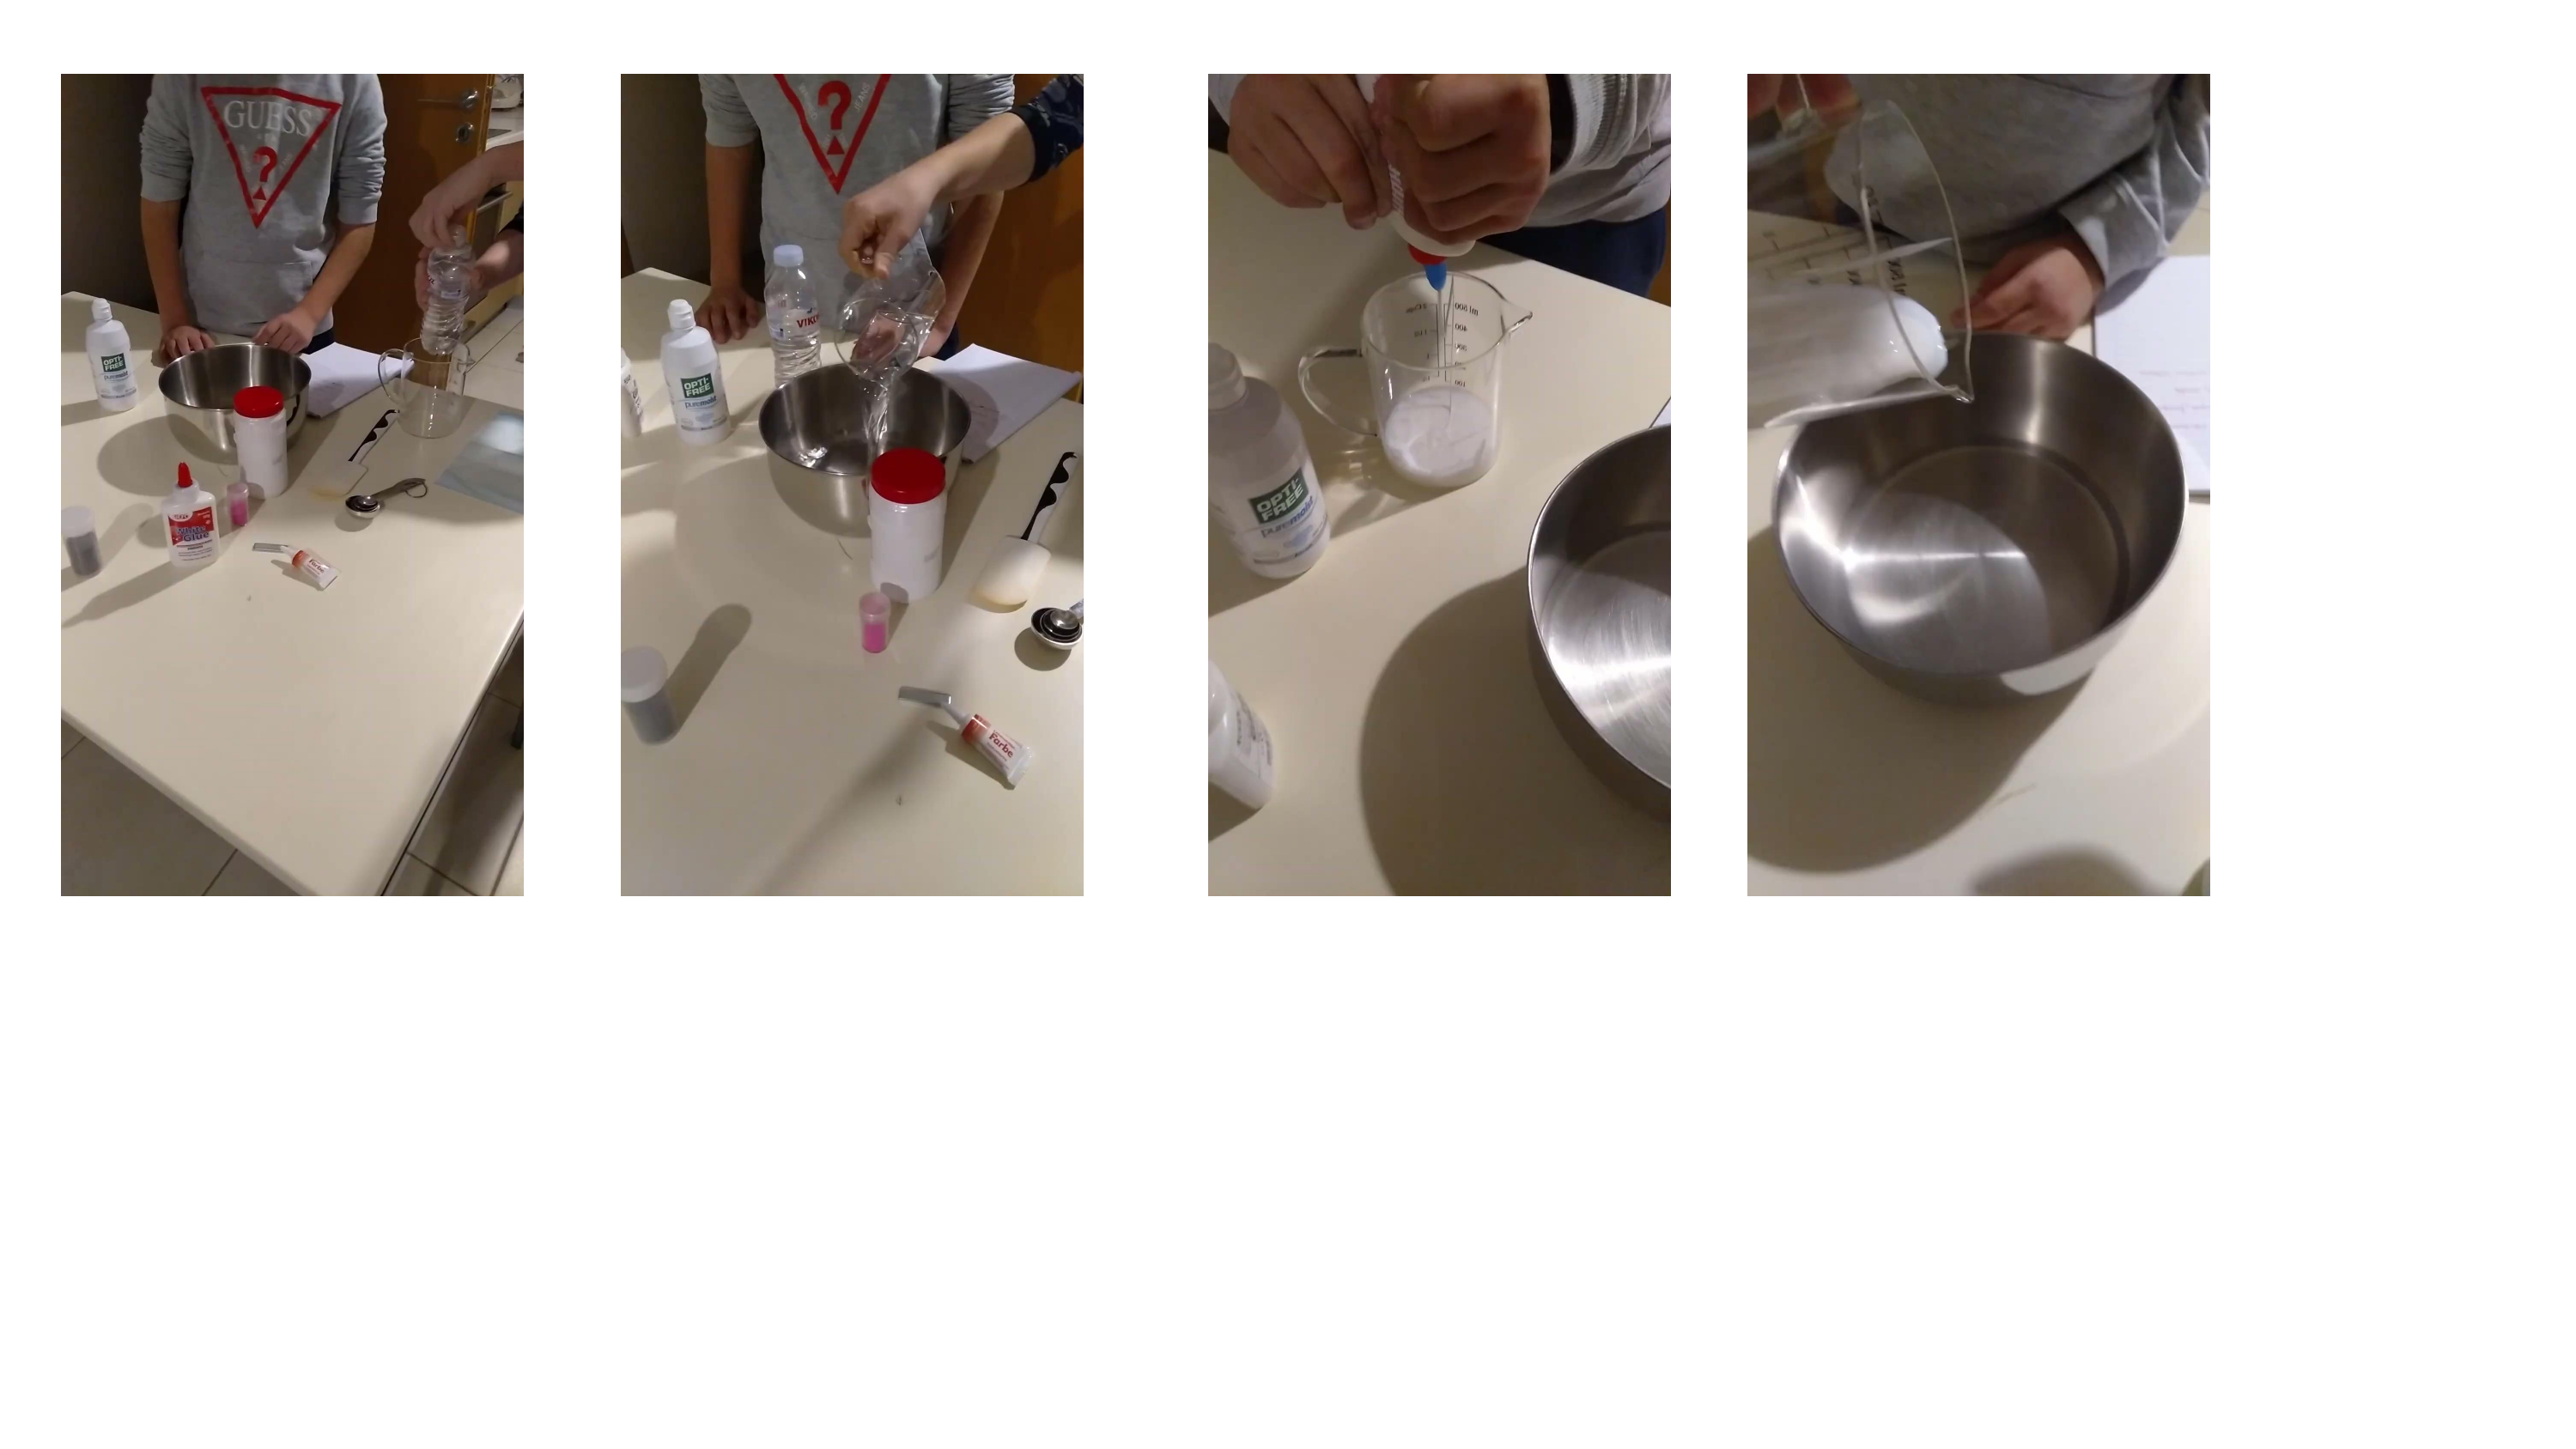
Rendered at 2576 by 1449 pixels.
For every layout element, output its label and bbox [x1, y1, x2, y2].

picture [621, 74, 1084, 896]
picture [1208, 74, 1671, 896]
picture [61, 74, 524, 896]
picture [1747, 74, 2210, 896]
